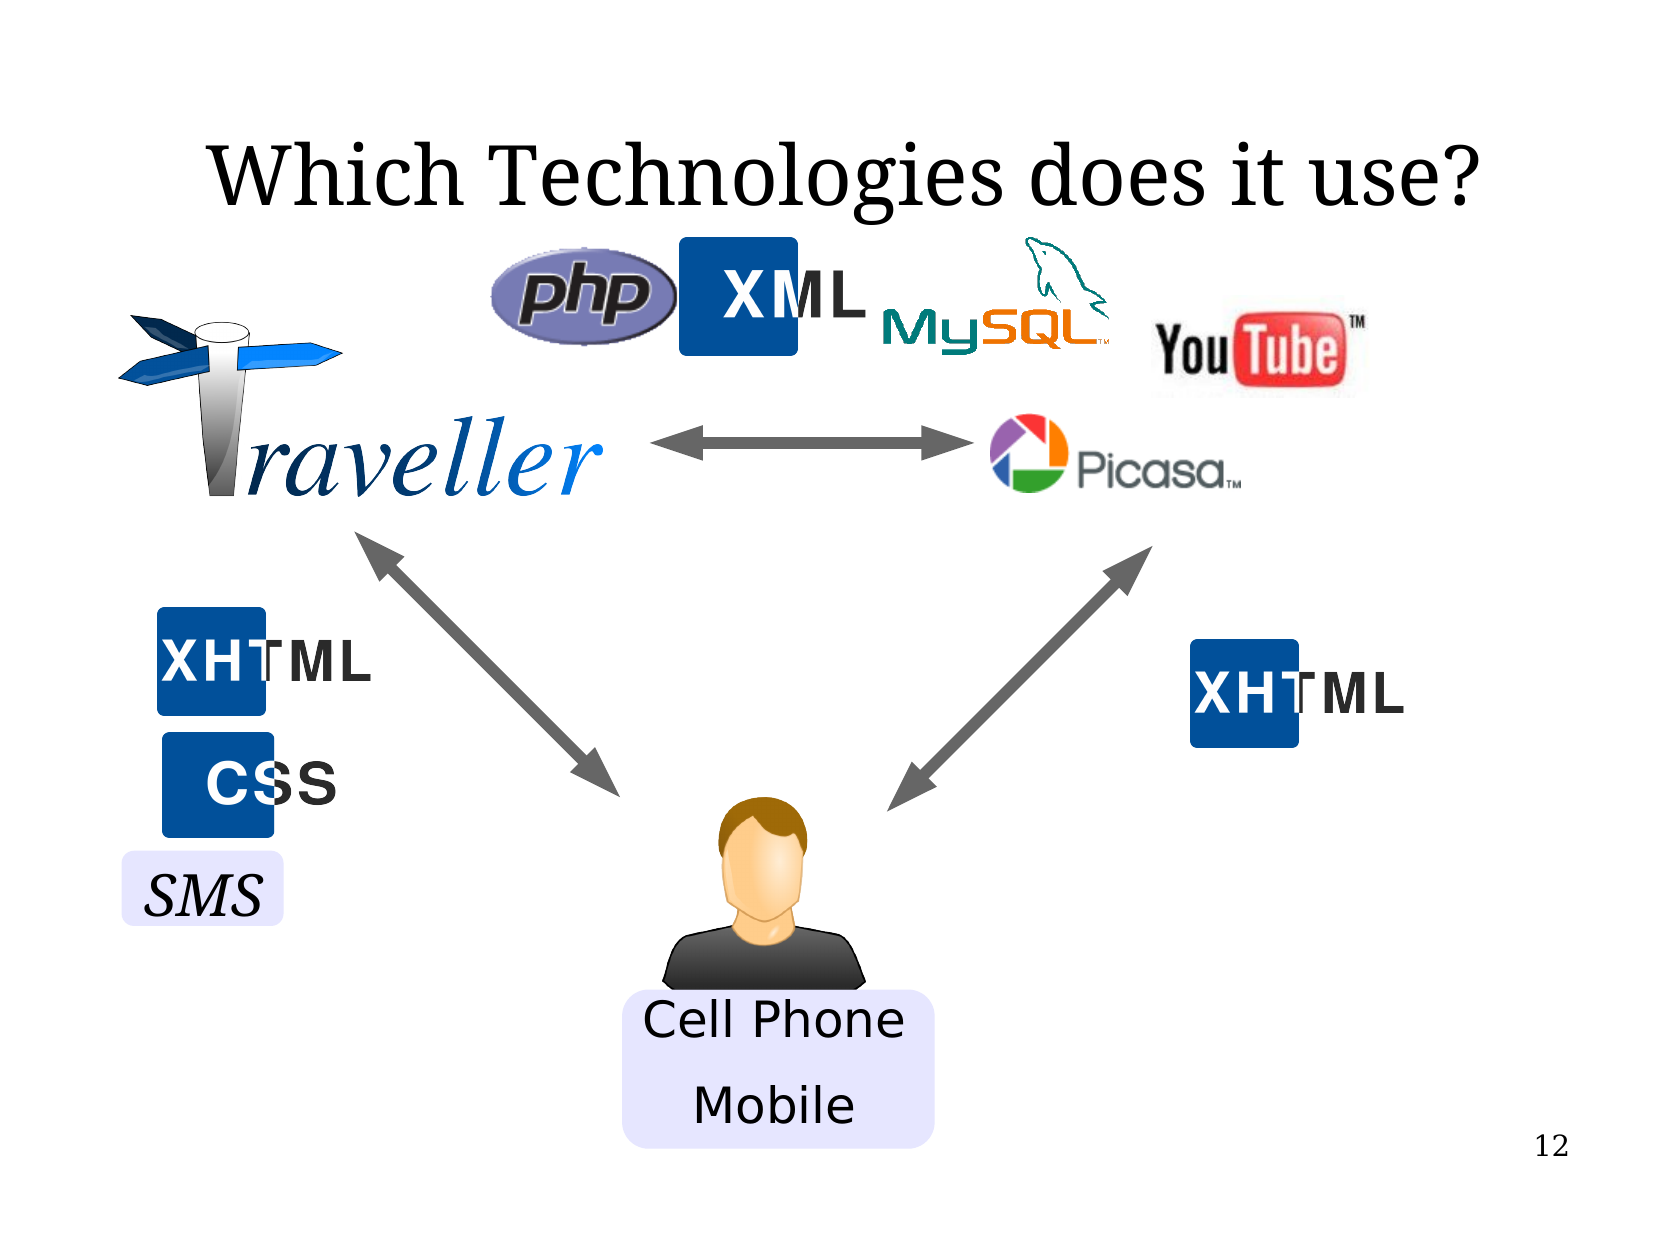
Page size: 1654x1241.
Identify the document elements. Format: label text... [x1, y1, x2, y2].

picture [1151, 295, 1370, 398]
text_box [626, 989, 935, 1149]
picture [1190, 639, 1413, 748]
text_box SMS [130, 847, 267, 921]
picture [662, 797, 866, 989]
picture [880, 234, 1112, 356]
picture [162, 732, 351, 838]
picture [157, 607, 380, 716]
subtitle [82, 297, 1571, 1117]
text_box Cell Phone Mobile [622, 992, 909, 1137]
title Which Technologies does it use? [82, 18, 1571, 288]
picture [118, 237, 874, 502]
picture [990, 413, 1241, 493]
